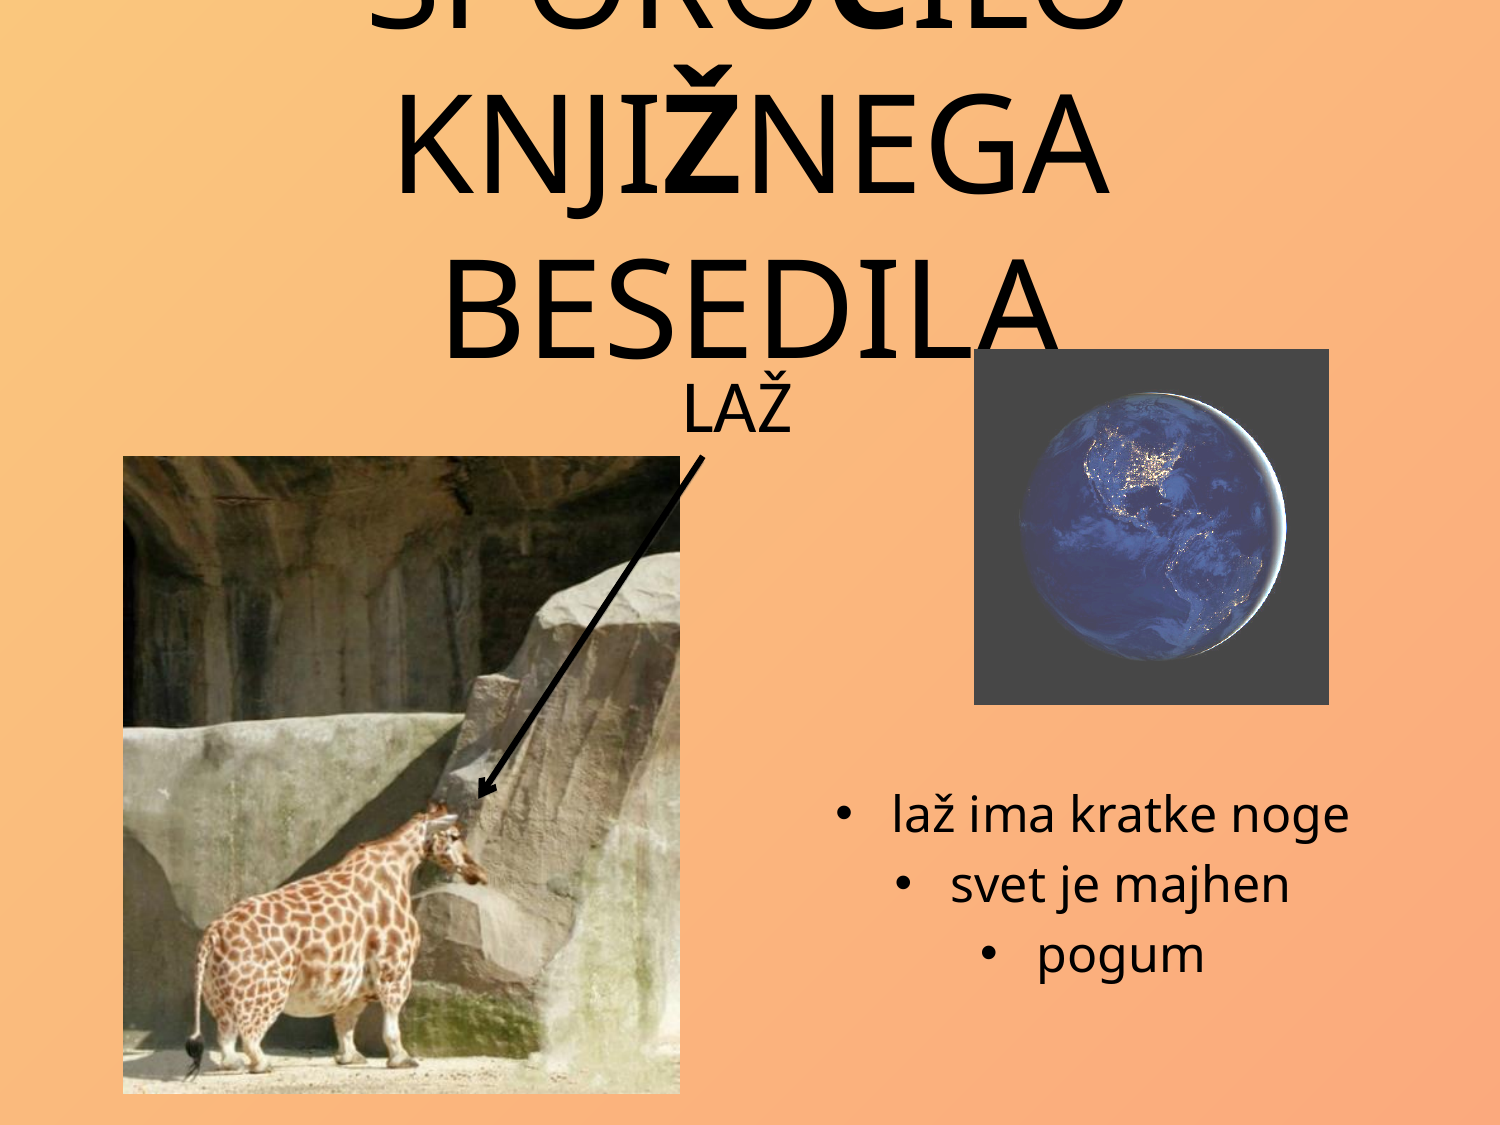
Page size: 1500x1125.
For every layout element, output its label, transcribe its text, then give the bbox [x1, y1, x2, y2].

list LAŽ [667, 350, 1331, 999]
picture [974, 349, 1329, 705]
picture [123, 456, 680, 1094]
list laž ima kratke noge svet je majhen pogum [761, 774, 1425, 1078]
title SPOROČILO KNJIŽNEGA BESEDILA [75, 45, 1425, 233]
